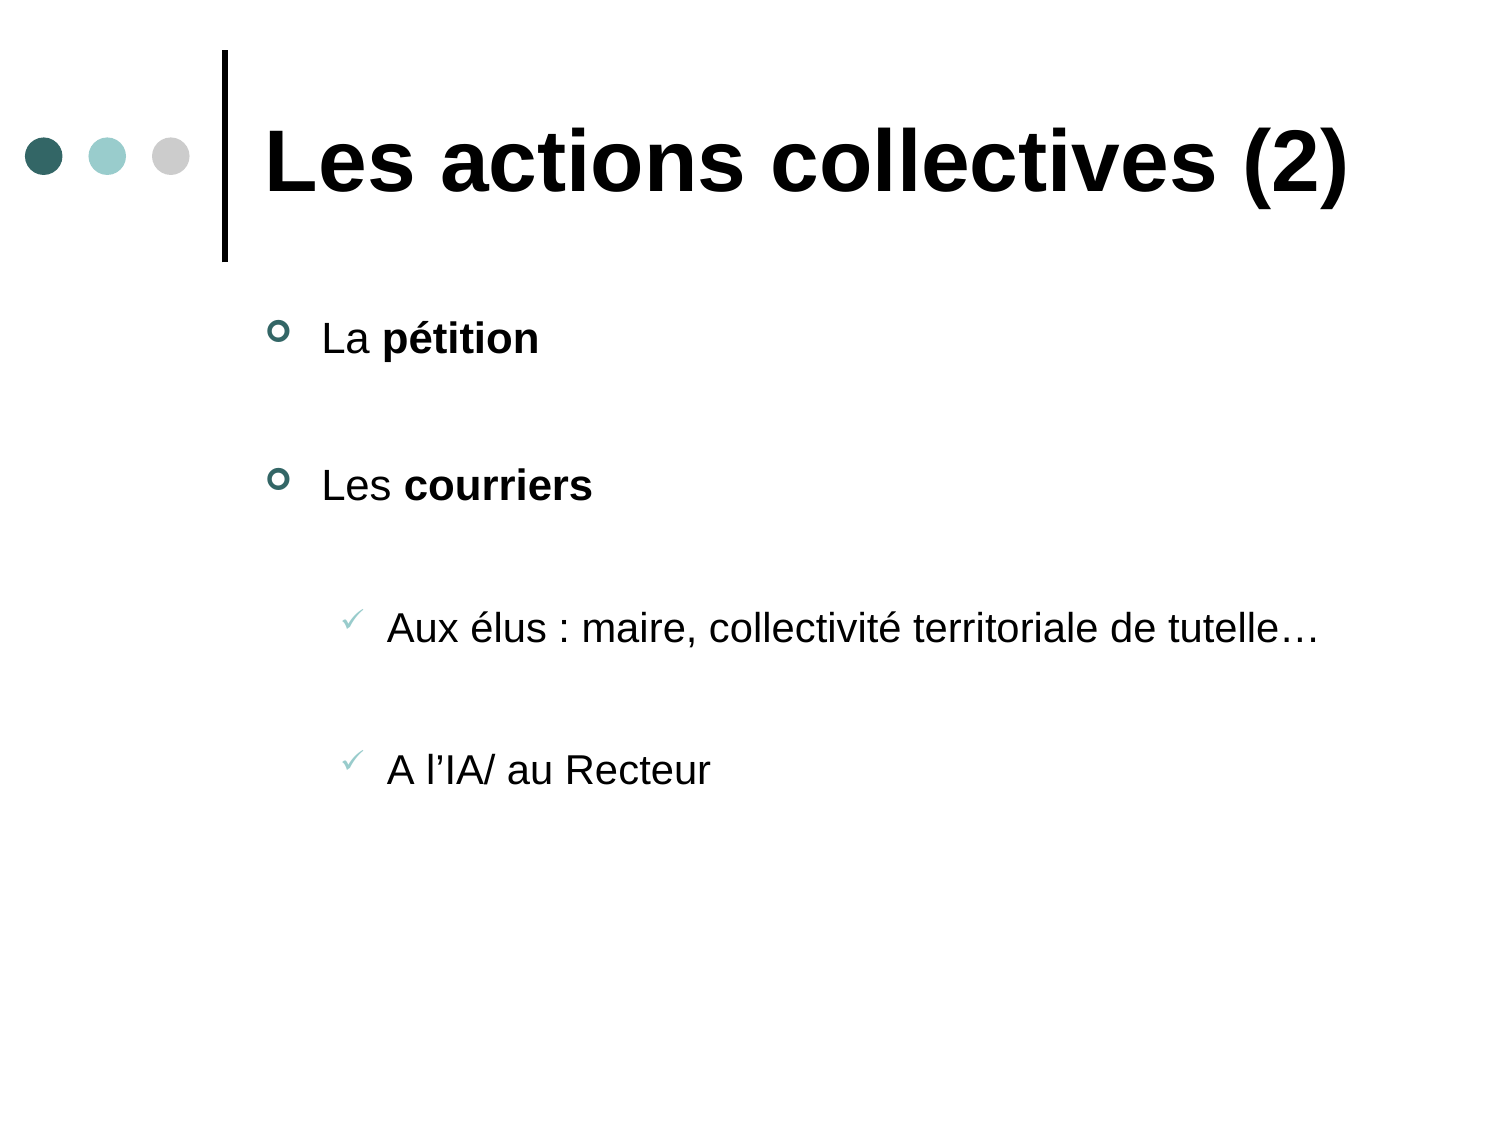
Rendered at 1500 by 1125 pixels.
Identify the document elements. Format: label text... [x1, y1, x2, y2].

title Les actions collectives (2) [249, 31, 1401, 282]
list La pétition Les courriers Aux élus : maire, collectivité territoriale de tutelle… A l’IA/ au Recteur [249, 312, 1401, 988]
